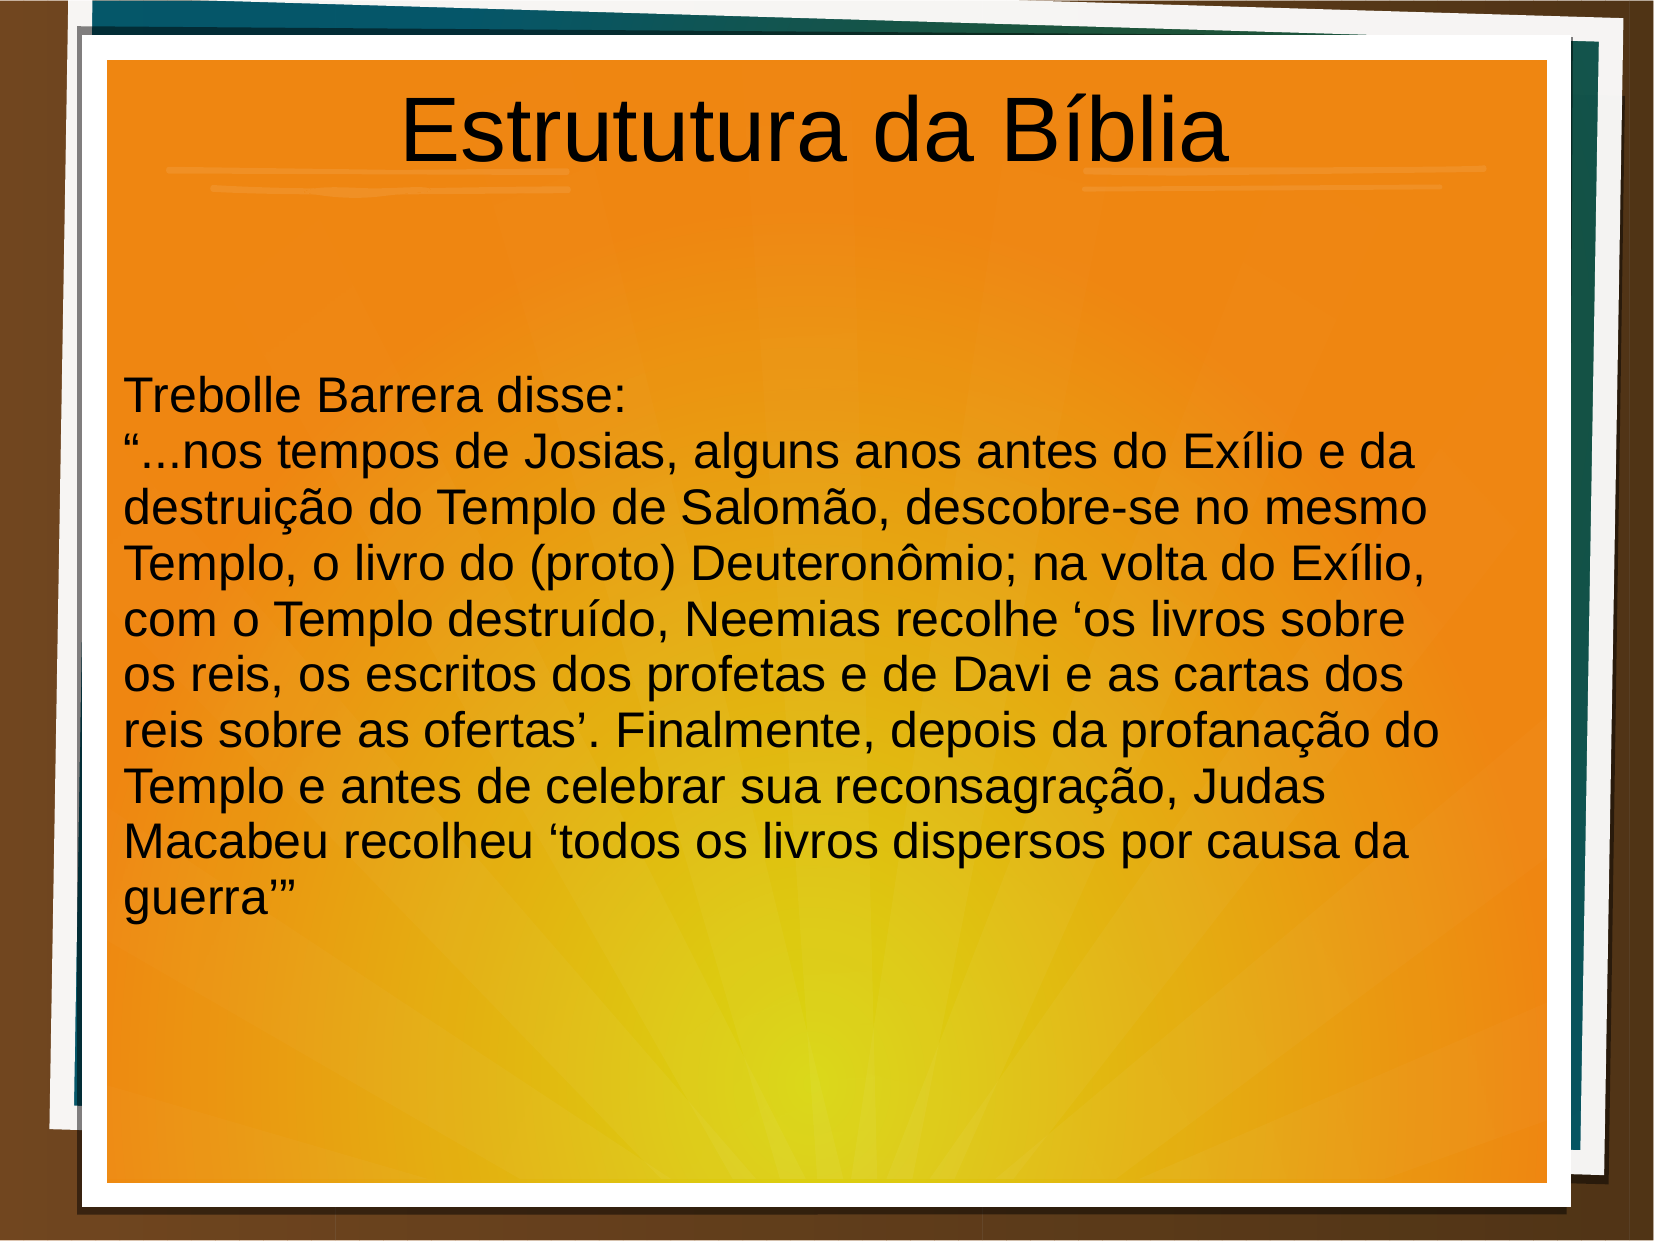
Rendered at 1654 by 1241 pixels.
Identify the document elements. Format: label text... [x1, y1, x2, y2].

subtitle Trebolle Barrera disse: “...nos tempos de Josias, alguns anos antes do Exílio e da destruição do Templo de Salomão, descobre-se no mesmo Templo, o livro do (proto) Deuteronômio; na volta do Exílio, com o Templo destruído, Neemias recolhe ‘os livros sobre os reis, os escritos dos profetas e de Davi e as cartas dos reis sobre as ofertas’. Finalmente, depois da profanação do Templo e antes de celebrar sua reconsagração, Judas Macabeu recolheu ‘todos os livros dispersos por causa da guerra’” [124, 123, 1453, 1170]
title Estrututura da Bíblia [295, 76, 1335, 123]
